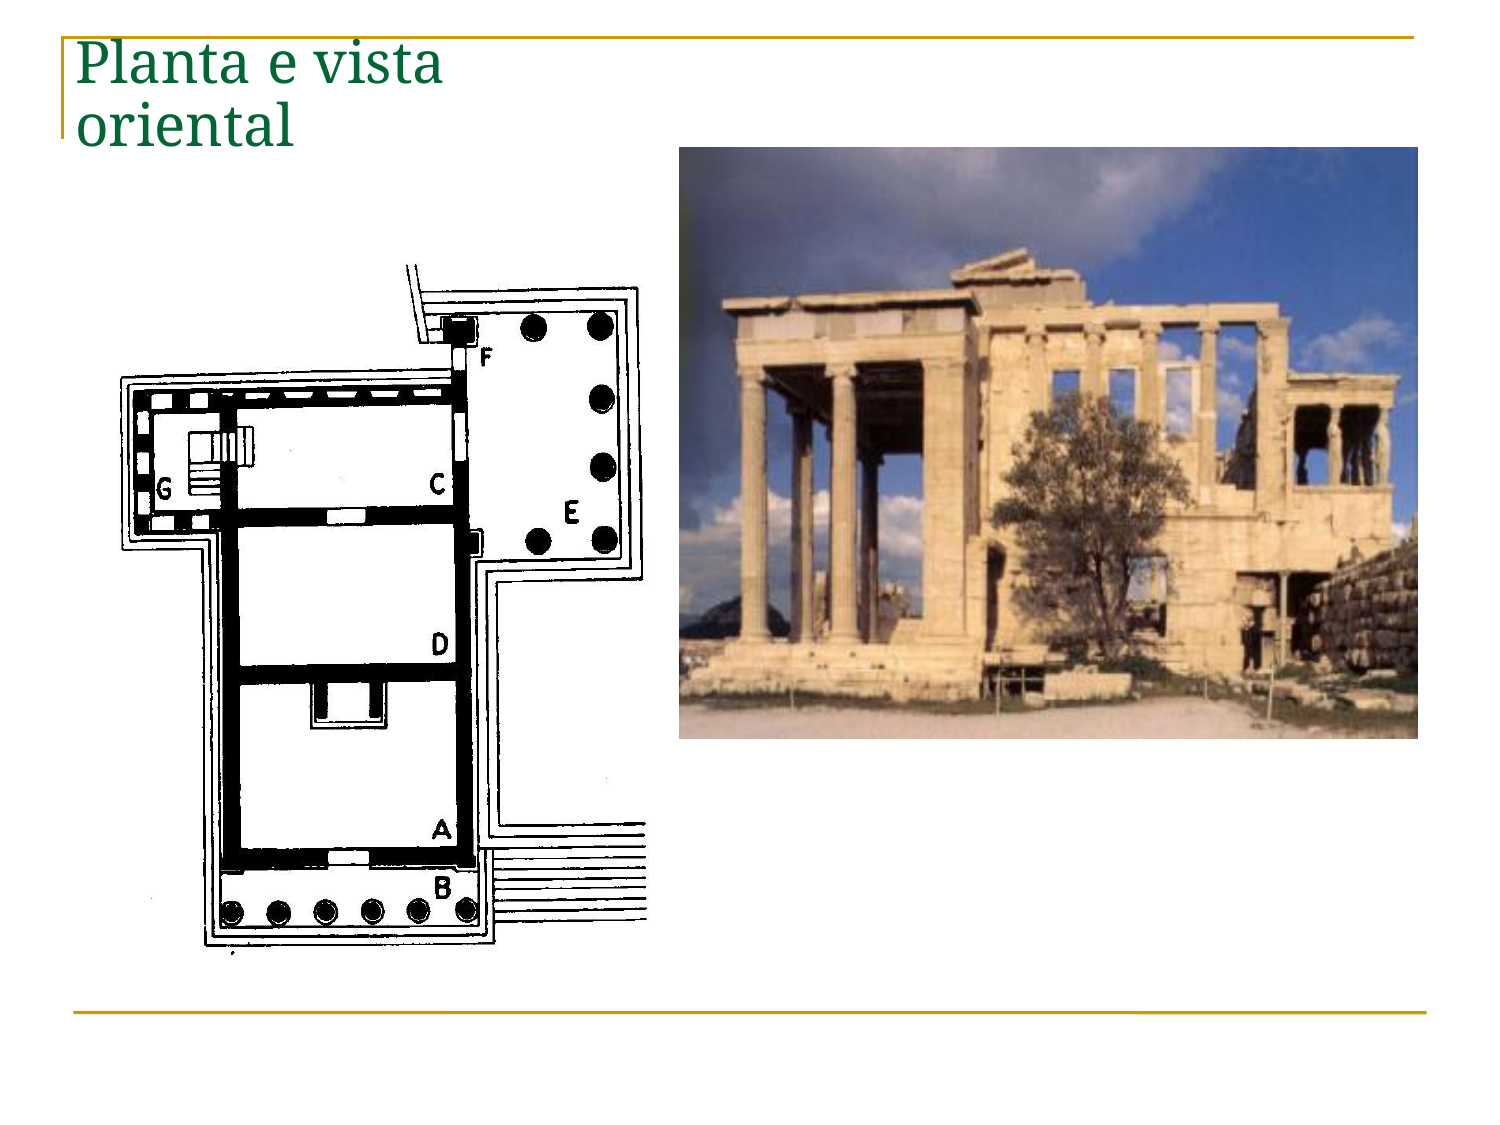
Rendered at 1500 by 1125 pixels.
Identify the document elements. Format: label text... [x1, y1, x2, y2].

title Planta e vista oriental [74, 30, 680, 164]
picture [118, 262, 650, 975]
picture [679, 147, 1418, 739]
